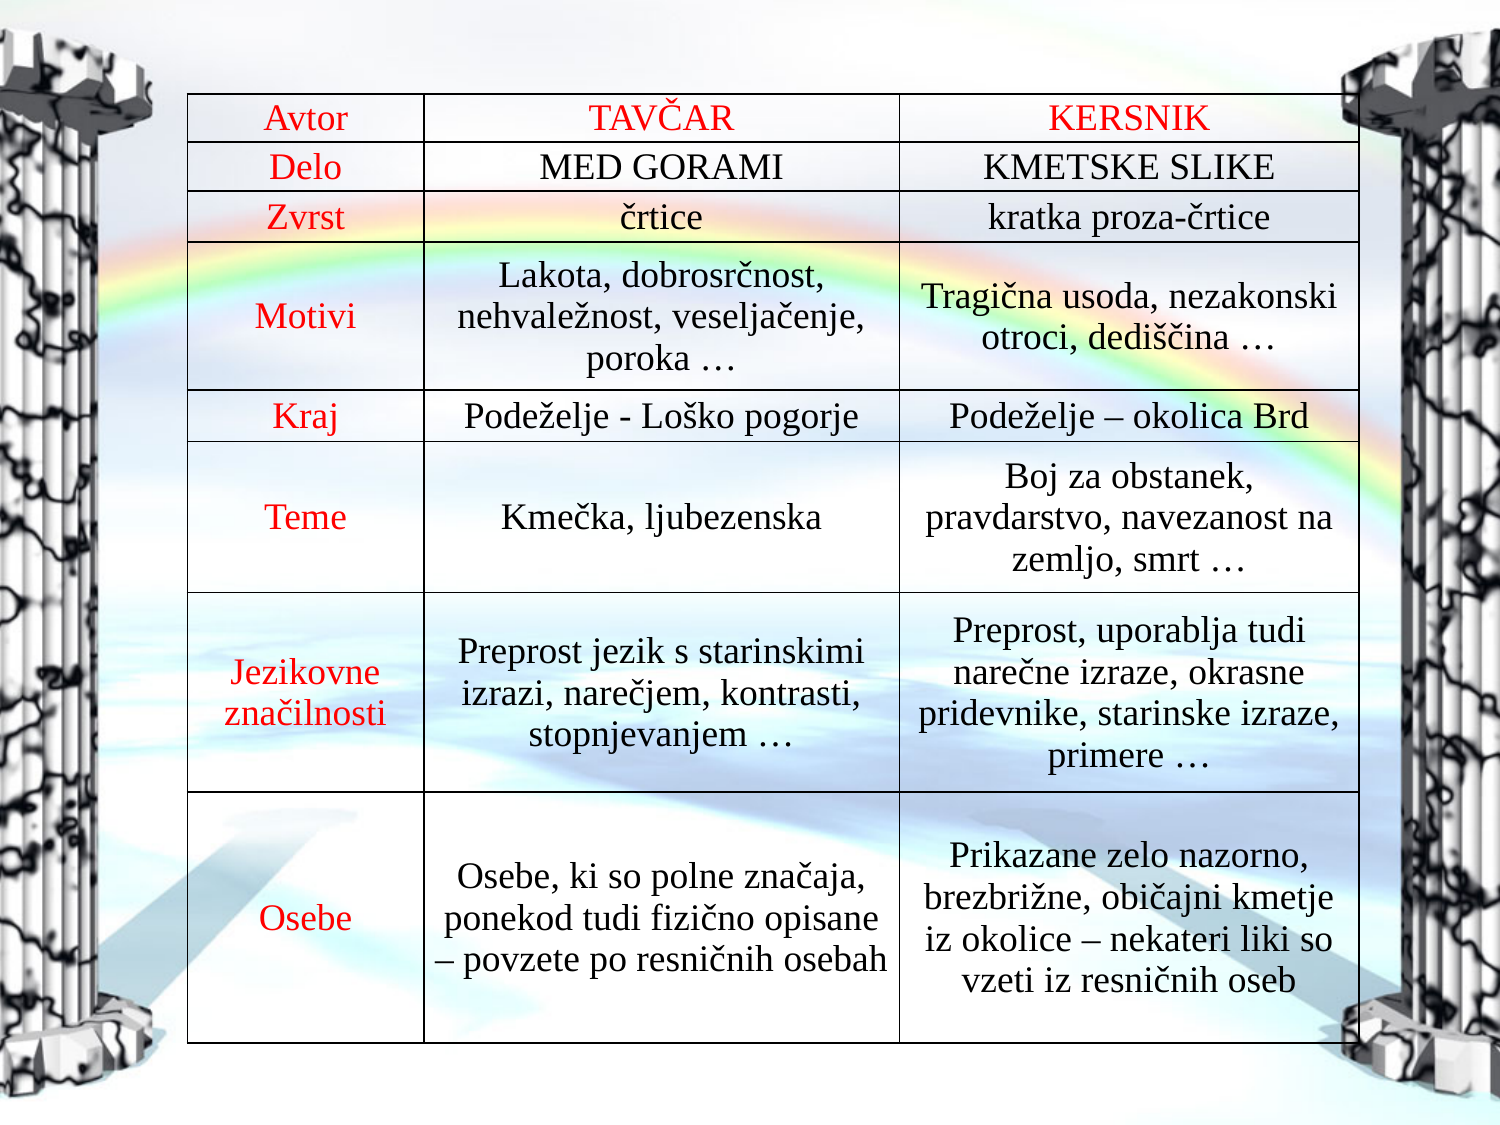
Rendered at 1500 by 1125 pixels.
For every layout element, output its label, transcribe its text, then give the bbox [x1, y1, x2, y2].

table_cell Motivi [188, 243, 423, 389]
table_cell Preprost, uporablja tudi narečne izraze, okrasne pridevnike, starinske izraze, primere … [900, 593, 1358, 791]
table_header KERSNIK [900, 95, 1358, 141]
table_cell Delo [188, 143, 423, 190]
table_cell Osebe, ki so polne značaja, ponekod tudi fizično opisane – povzete po resničnih osebah [425, 793, 899, 1042]
table_cell kratka proza-črtice [900, 192, 1358, 241]
table_cell MED GORAMI [425, 143, 899, 190]
table_header Avtor [188, 95, 423, 141]
table_cell Lakota, dobrosrčnost, nehvaležnost, veseljačenje, poroka … [425, 243, 899, 389]
table_cell Osebe [188, 793, 423, 1042]
table_cell Jezikovne značilnosti [188, 593, 423, 791]
table_cell Teme [188, 442, 423, 592]
table_cell Prikazane zelo nazorno, brezbrižne, običajni kmetje iz okolice – nekateri liki so vzeti iz resničnih oseb [900, 793, 1358, 1042]
table_header TAVČAR [425, 95, 899, 141]
table_cell KMETSKE SLIKE [900, 143, 1358, 190]
table_cell Kraj [188, 391, 423, 441]
table_cell Podeželje – okolica Brd [900, 391, 1358, 441]
table_cell Podeželje - Loško pogorje [425, 391, 899, 441]
table_cell Boj za obstanek, pravdarstvo, navezanost na zemljo, smrt … [900, 442, 1358, 592]
table_cell Tragična usoda, nezakonski otroci, dediščina … [900, 243, 1358, 389]
table_cell Preprost jezik s starinskimi izrazi, narečjem, kontrasti, stopnjevanjem … [425, 593, 899, 791]
table_cell Kmečka, ljubezenska [425, 442, 899, 592]
picture [0, 0, 1500, 1125]
table_cell črtice [425, 192, 899, 241]
table_cell Zvrst [188, 192, 423, 241]
